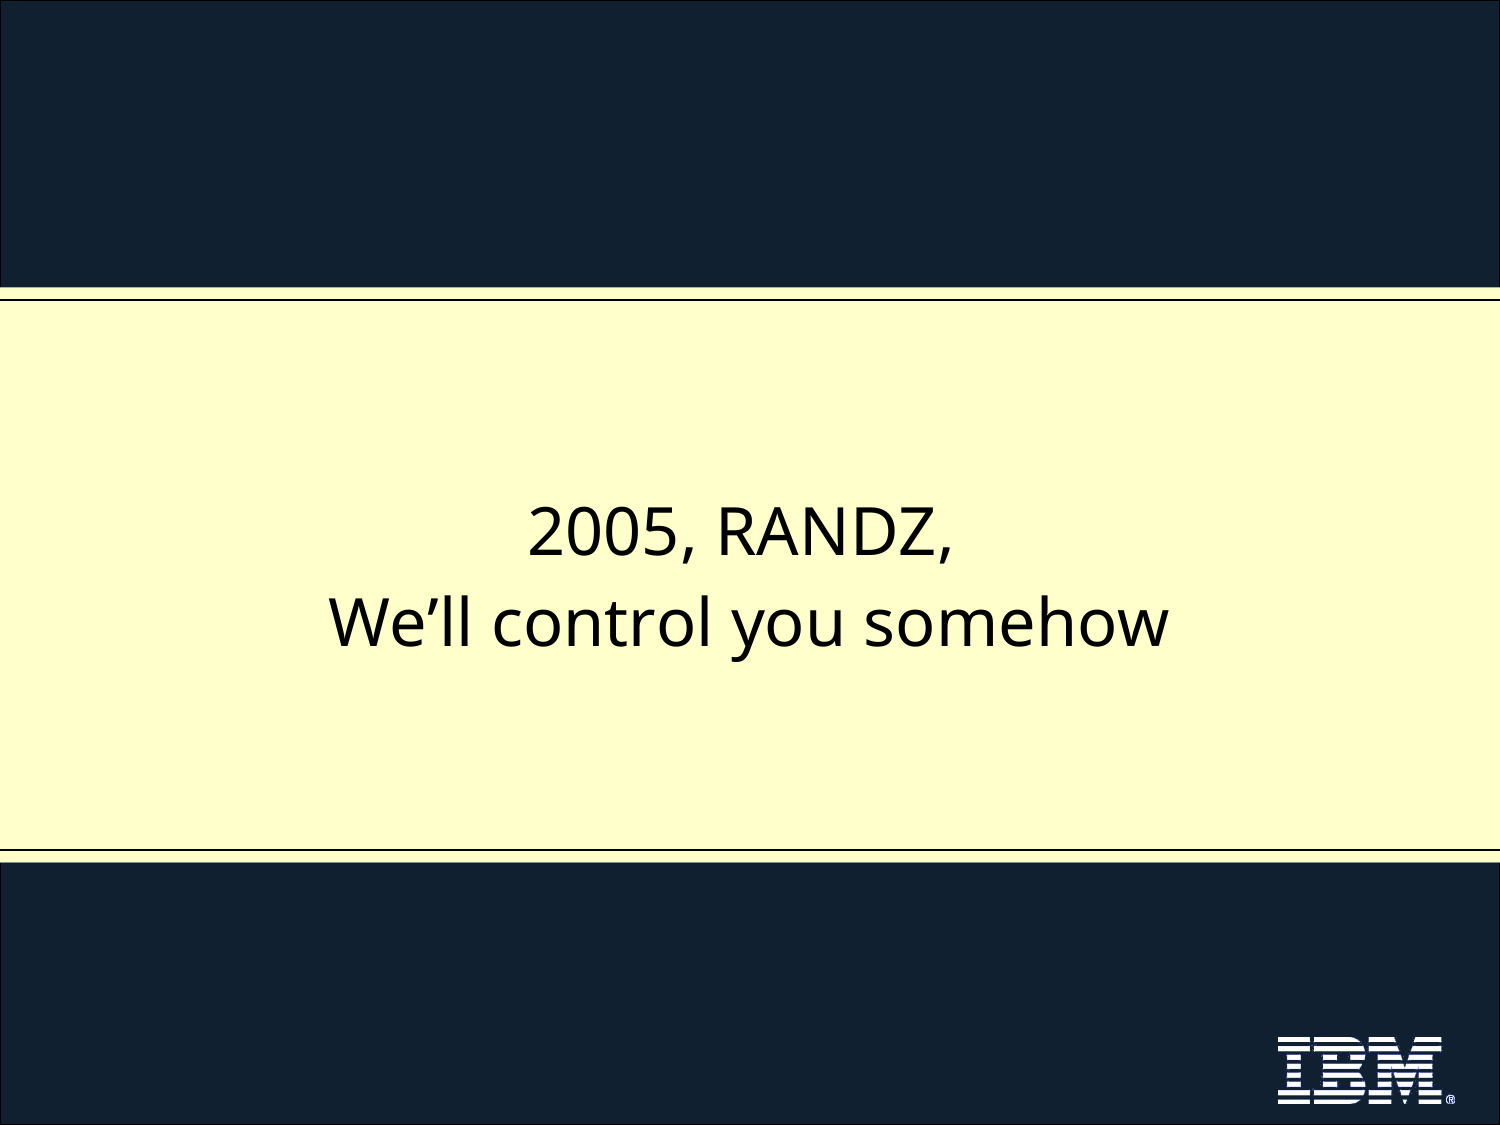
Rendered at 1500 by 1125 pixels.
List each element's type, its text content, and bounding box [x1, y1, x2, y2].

text_box 2005, RANDZ, We’ll control you somehow [0, 851, 1500, 863]
text_box 2005, RANDZ, We’ll control you somehow [0, 287, 1500, 299]
picture [1278, 1037, 1484, 1104]
text_box 2005, RANDZ, We’ll control you somehow [0, 301, 1500, 849]
